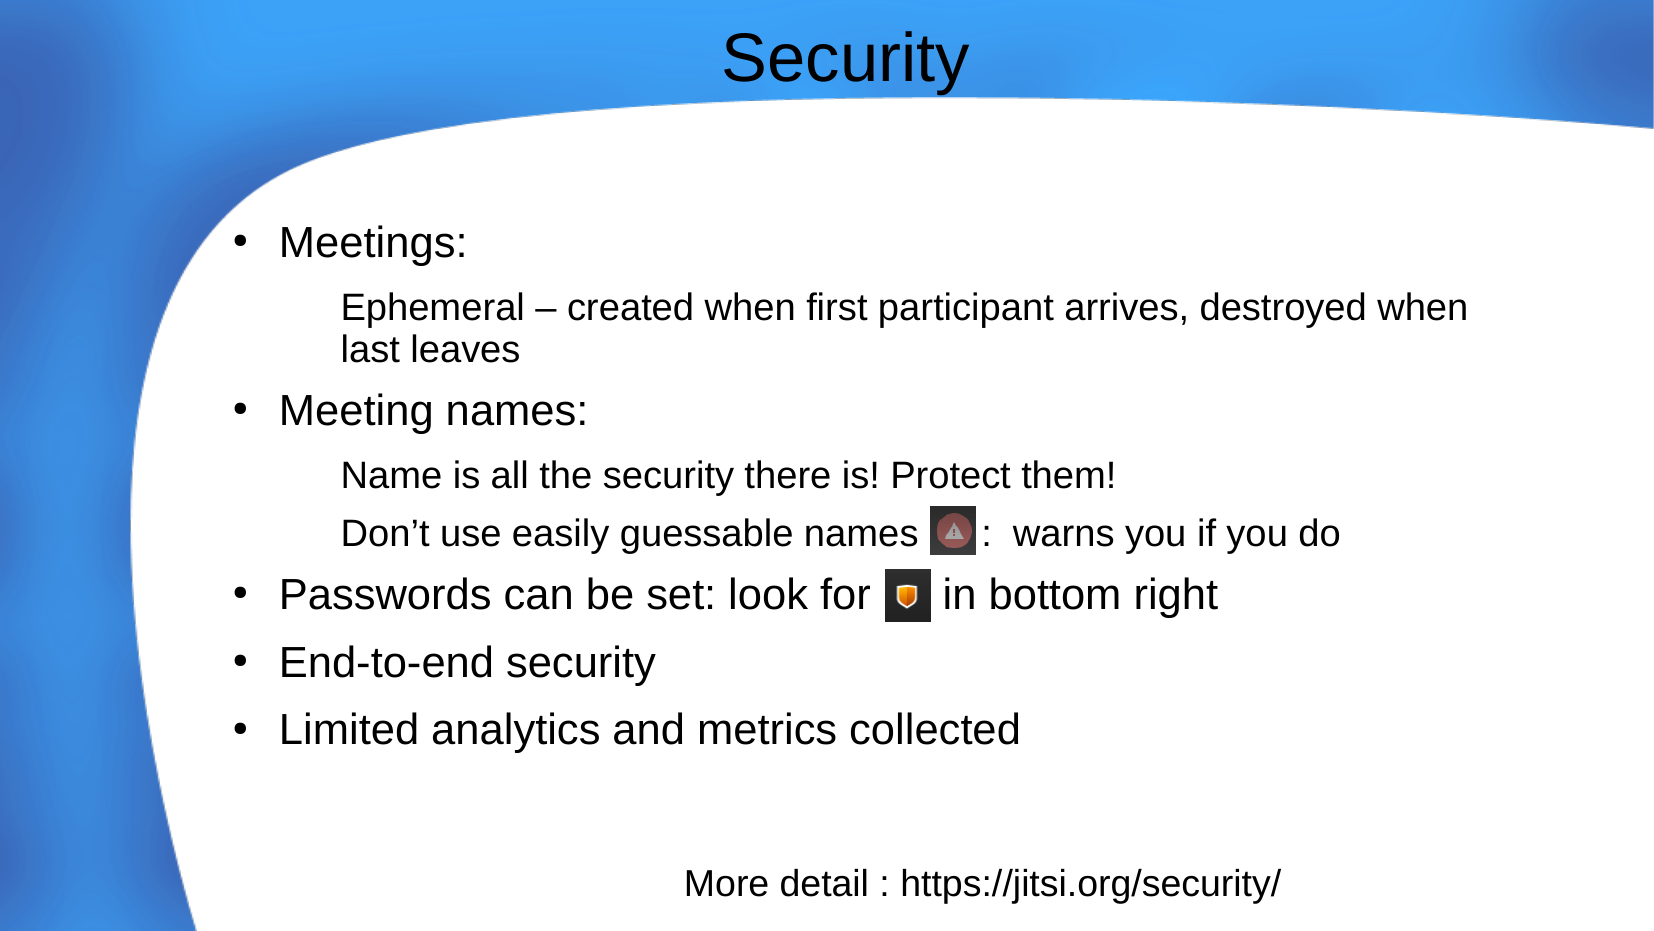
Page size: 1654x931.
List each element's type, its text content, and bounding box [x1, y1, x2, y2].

text_box More detail : https://jitsi.org/security/ [669, 855, 1351, 916]
list Meetings: Ephemeral – created when first participant arrives, destroyed when last leaves Meeting names: Name is all the security there is! Protect them! Don’t use easily guessable names : warns you if you do Passwords can be set: look for in bottom right End-to-end security Limited analytics and metrics collected [217, 217, 1531, 758]
picture [0, 0, 1654, 931]
title Security [101, 0, 1591, 136]
